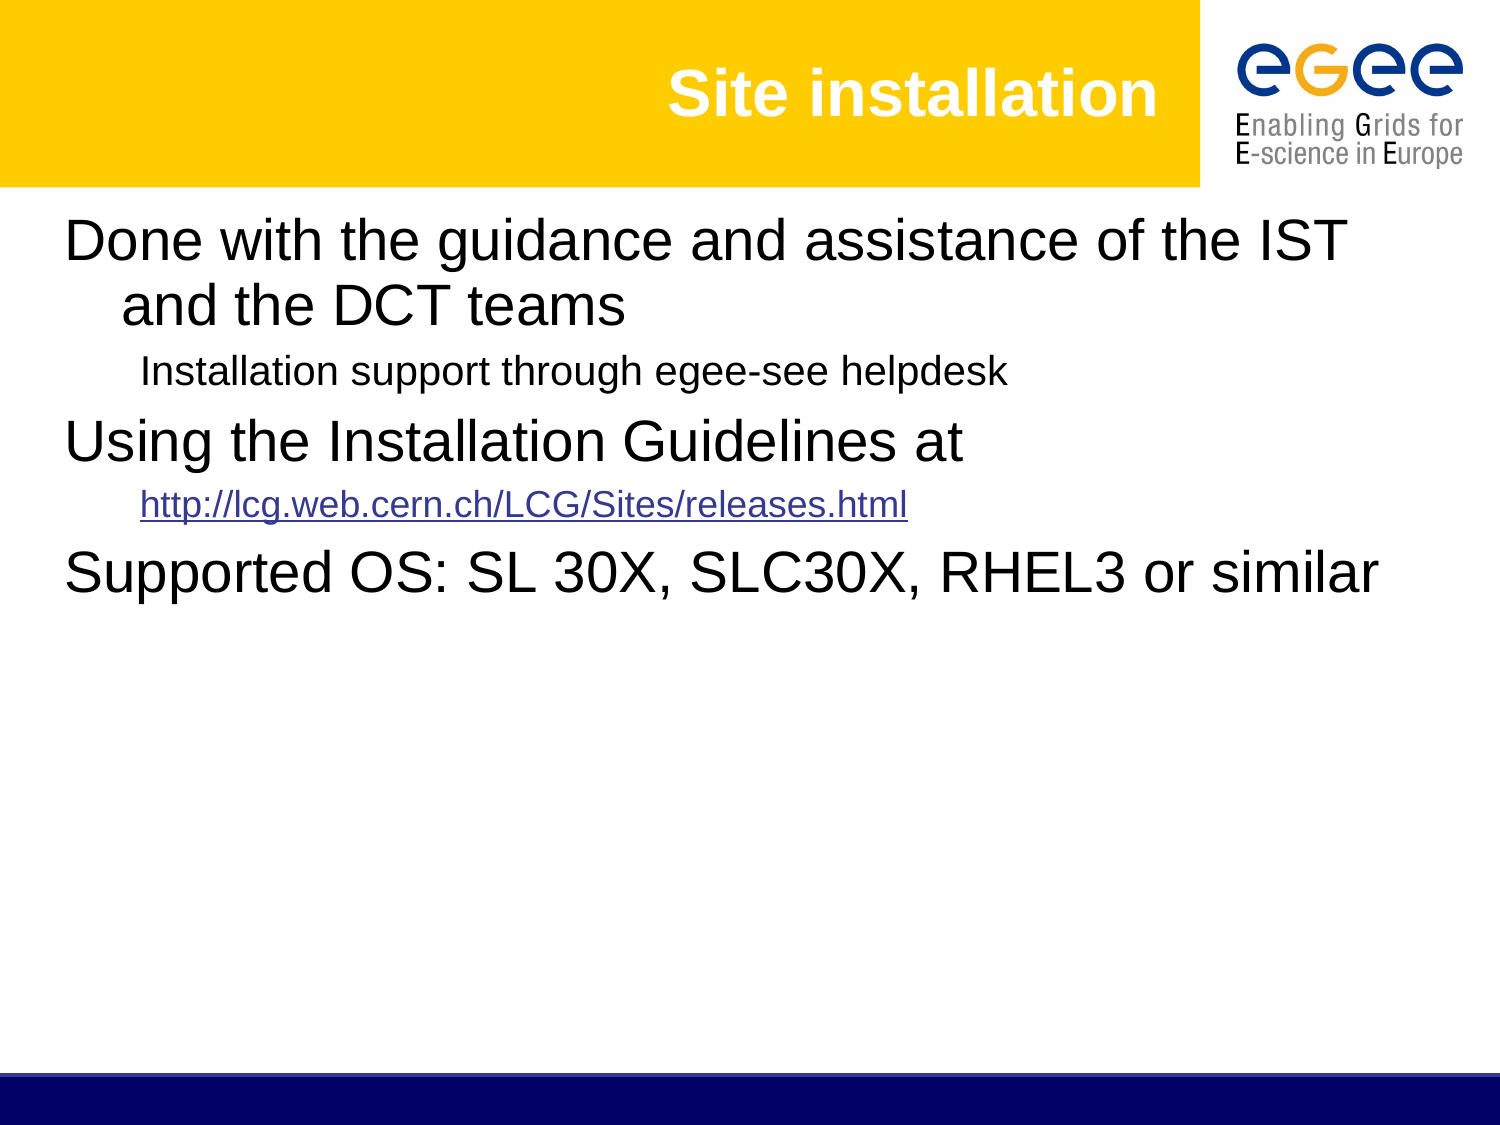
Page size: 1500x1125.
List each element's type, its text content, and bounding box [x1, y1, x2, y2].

list Done with the guidance and assistance of the IST and the DCT teams Installation support through egee-see helpdesk Using the Installation Guidelines at http://lcg.web.cern.ch/LCG/Sites/releases.html Supported OS: SL 30X, SLC30X, RHEL3 or similar [50, 200, 1463, 1013]
title Site installation [12, 37, 1175, 150]
picture [1237, 24, 1463, 169]
